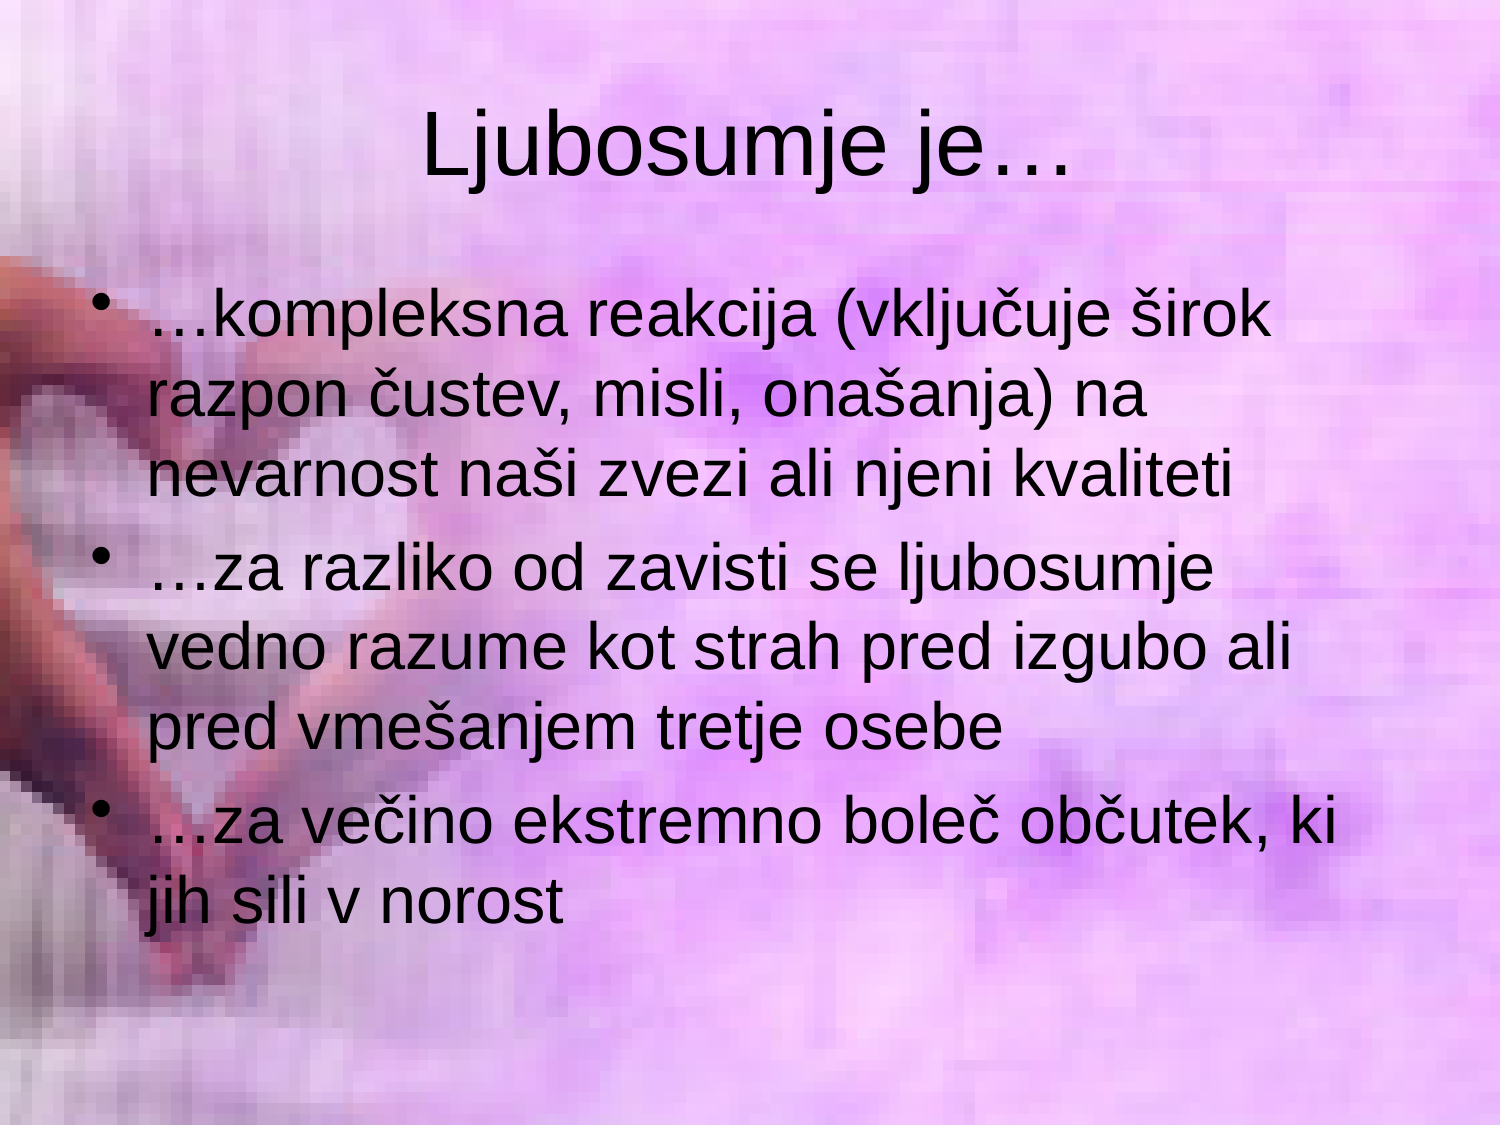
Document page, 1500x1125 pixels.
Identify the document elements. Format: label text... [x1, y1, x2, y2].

picture [0, 0, 1500, 1125]
title Ljubosumje je… [75, 45, 1425, 233]
list …kompleksna reakcija (vključuje širok razpon čustev, misli, onašanja) na nevarnost naši zvezi ali njeni kvaliteti …za razliko od zavisti se ljubosumje vedno razume kot strah pred izgubo ali pred vmešanjem tretje osebe …za večino ekstremno boleč občutek, ki jih sili v norost [75, 262, 1425, 1005]
